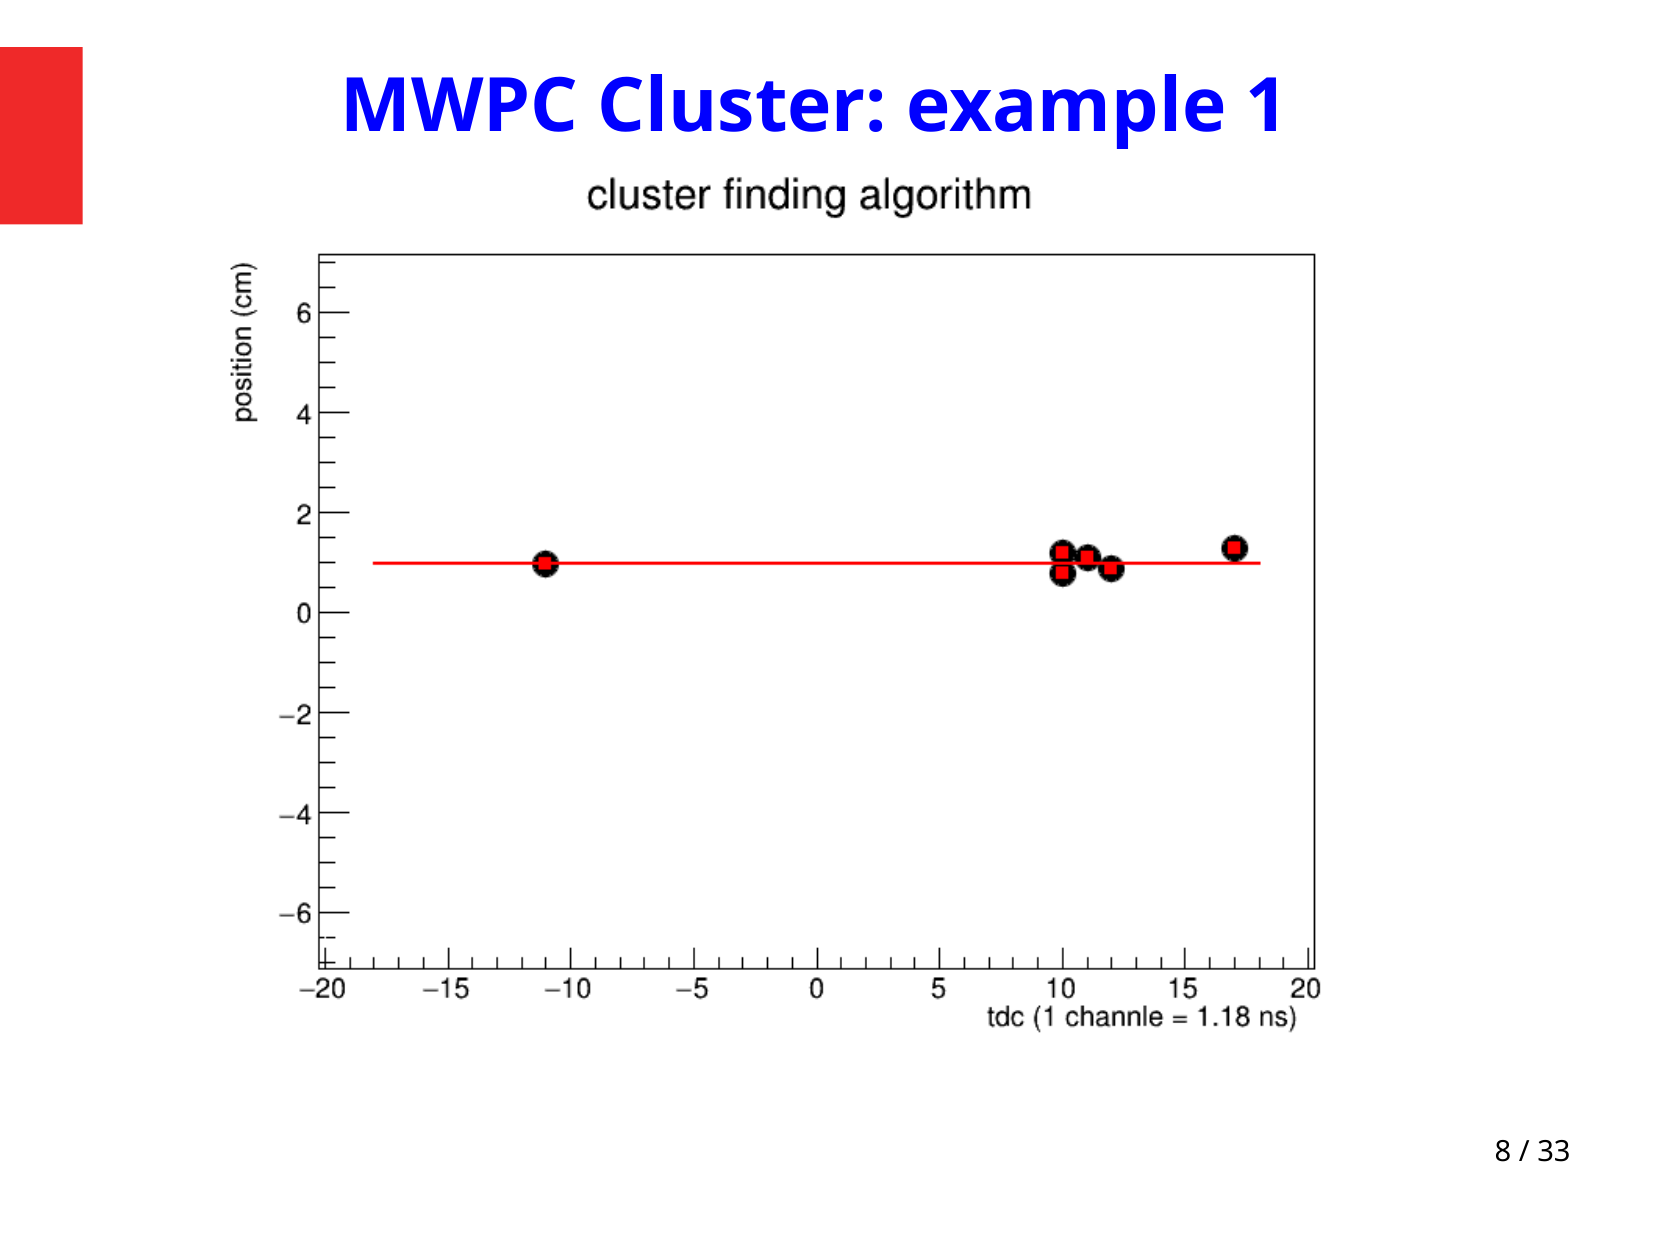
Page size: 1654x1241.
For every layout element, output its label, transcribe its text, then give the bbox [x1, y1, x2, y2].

picture [195, 165, 1439, 1059]
title MWPC Cluster: example 1 [88, 51, 1542, 154]
